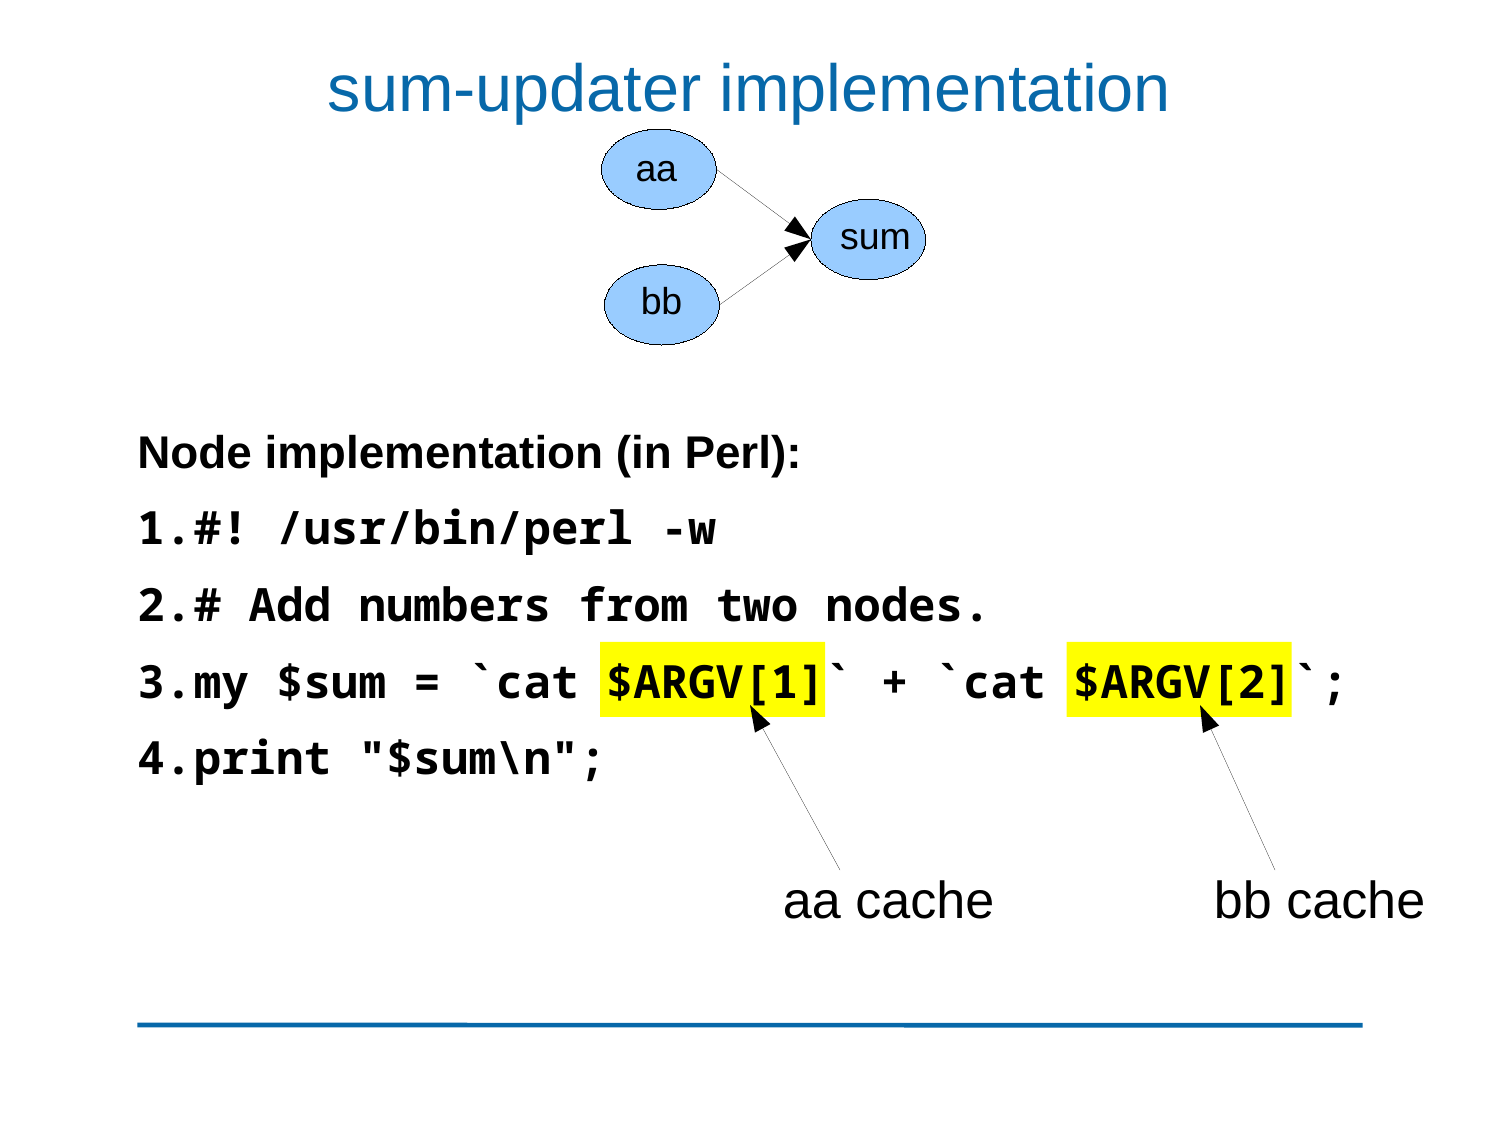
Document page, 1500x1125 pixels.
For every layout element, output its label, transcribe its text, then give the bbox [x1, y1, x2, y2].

text_box sum [825, 204, 926, 265]
text_box [626, 129, 692, 136]
text_box [604, 273, 720, 346]
text_box aa cache [768, 858, 1010, 936]
list Node implementation (in Perl): #! /usr/bin/perl -w # Add numbers from two nodes. my $sum = `cat $ARGV[1]` + `cat $ARGV[2]`; print "$sum\n"; [115, 404, 1387, 1005]
text_box bb [626, 270, 698, 330]
text_box aa [620, 136, 693, 197]
text_box [601, 136, 717, 210]
title sum-updater implementation [0, 6, 1500, 149]
text_box bb cache [1199, 858, 1441, 937]
text_box [633, 264, 691, 270]
text_box [841, 199, 896, 204]
text_box [811, 213, 913, 280]
